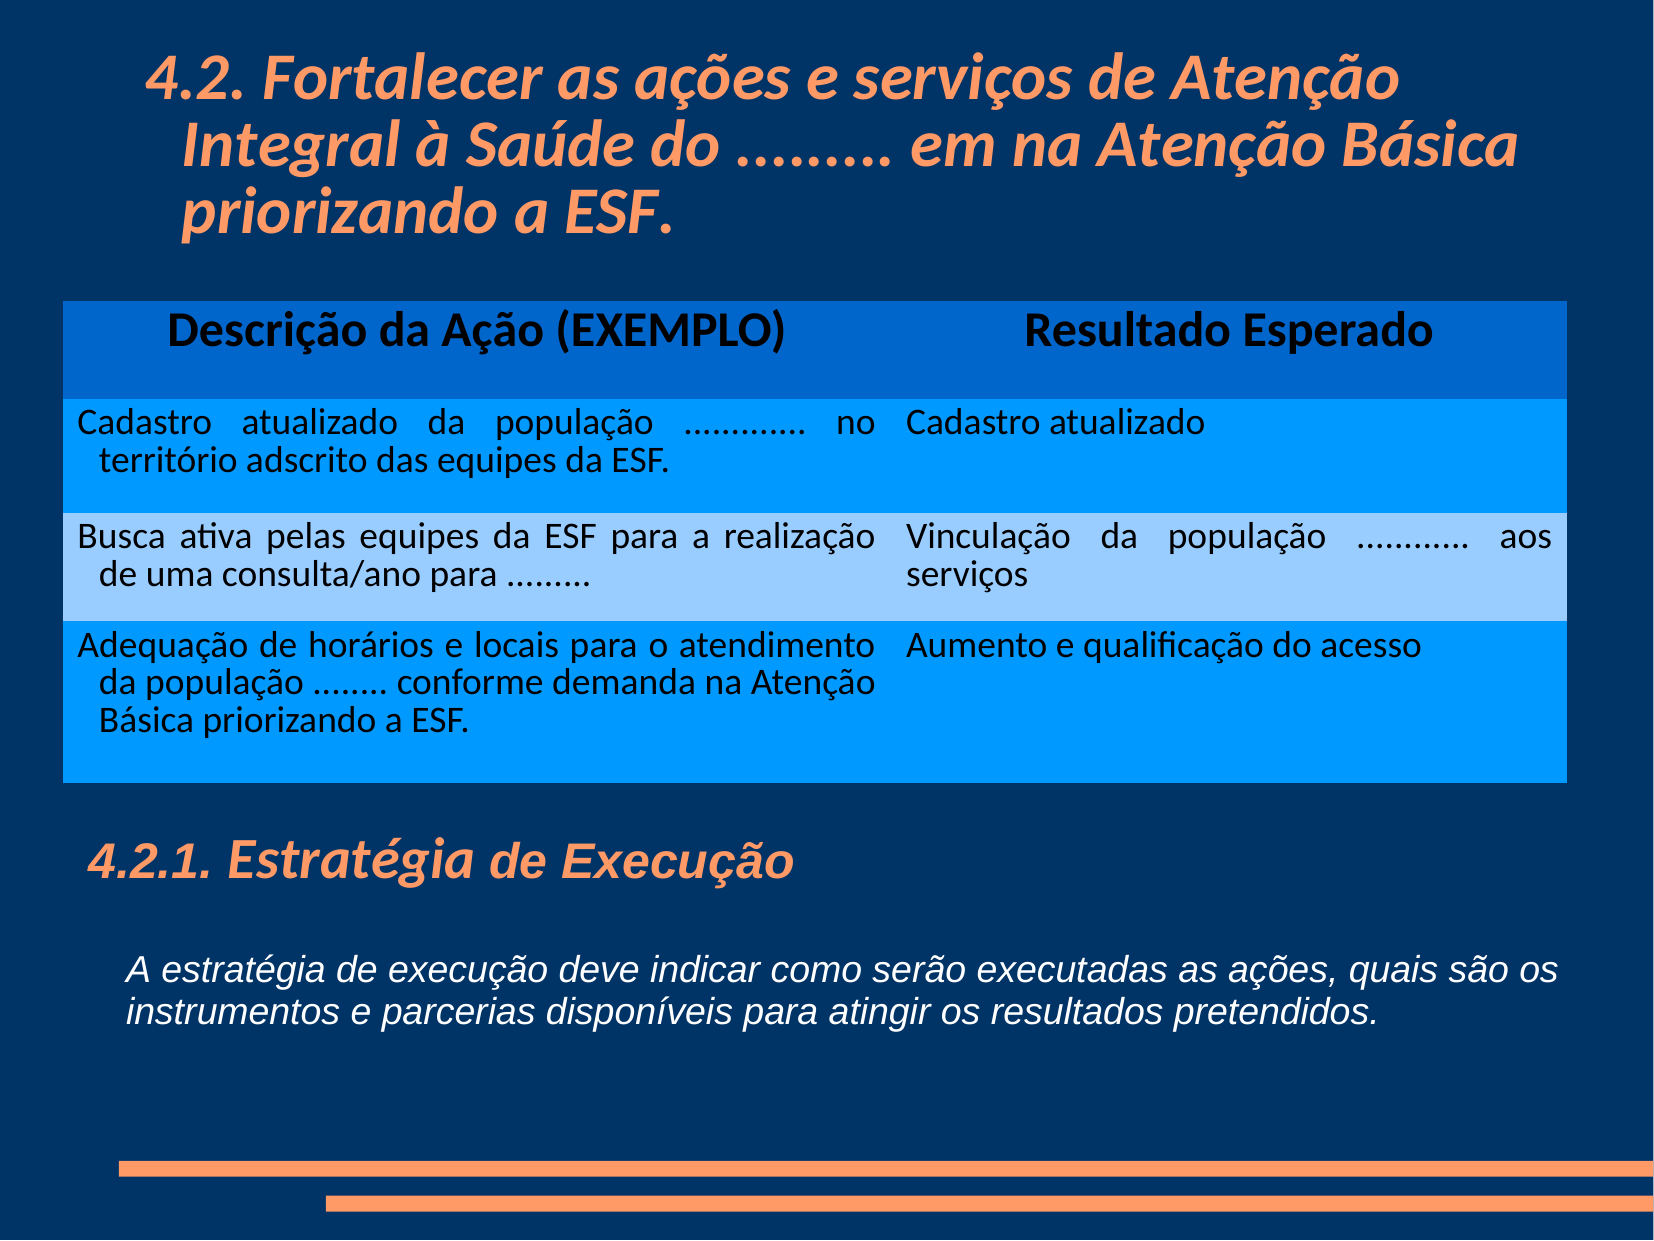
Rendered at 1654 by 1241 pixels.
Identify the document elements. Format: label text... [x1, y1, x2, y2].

table_cell Adequação de horários e locais para o atendimento da população ........ conforme demanda na Atenção Básica priorizando a ESF. [63, 621, 891, 783]
table_cell Vinculação da população ............ aos serviços [891, 513, 1567, 621]
text_box 4.2.1. Estratégia de Execução A estratégia de execução deve indicar como serão executadas as ações, quais são os instrumentos e parcerias disponíveis para atingir os resultados pretendidos. [88, 826, 1589, 1039]
table_header Descrição da Ação (EXEMPLO) [63, 301, 891, 399]
table_cell Busca ativa pelas equipes da ESF para a realização de uma consulta/ano para ......... [63, 513, 891, 621]
table_cell Cadastro atualizado [891, 399, 1567, 513]
table_header Resultado Esperado [891, 301, 1567, 399]
table_cell Aumento e qualificação do acesso [891, 621, 1567, 783]
table_cell Cadastro atualizado da população ............. no território adscrito das equipes da ESF. [63, 399, 891, 513]
title 4.2. Fortalecer as ações e serviços de Atenção Integral à Saúde do ......... em na Atenção Básica priorizando a ESF. [121, 27, 1625, 273]
